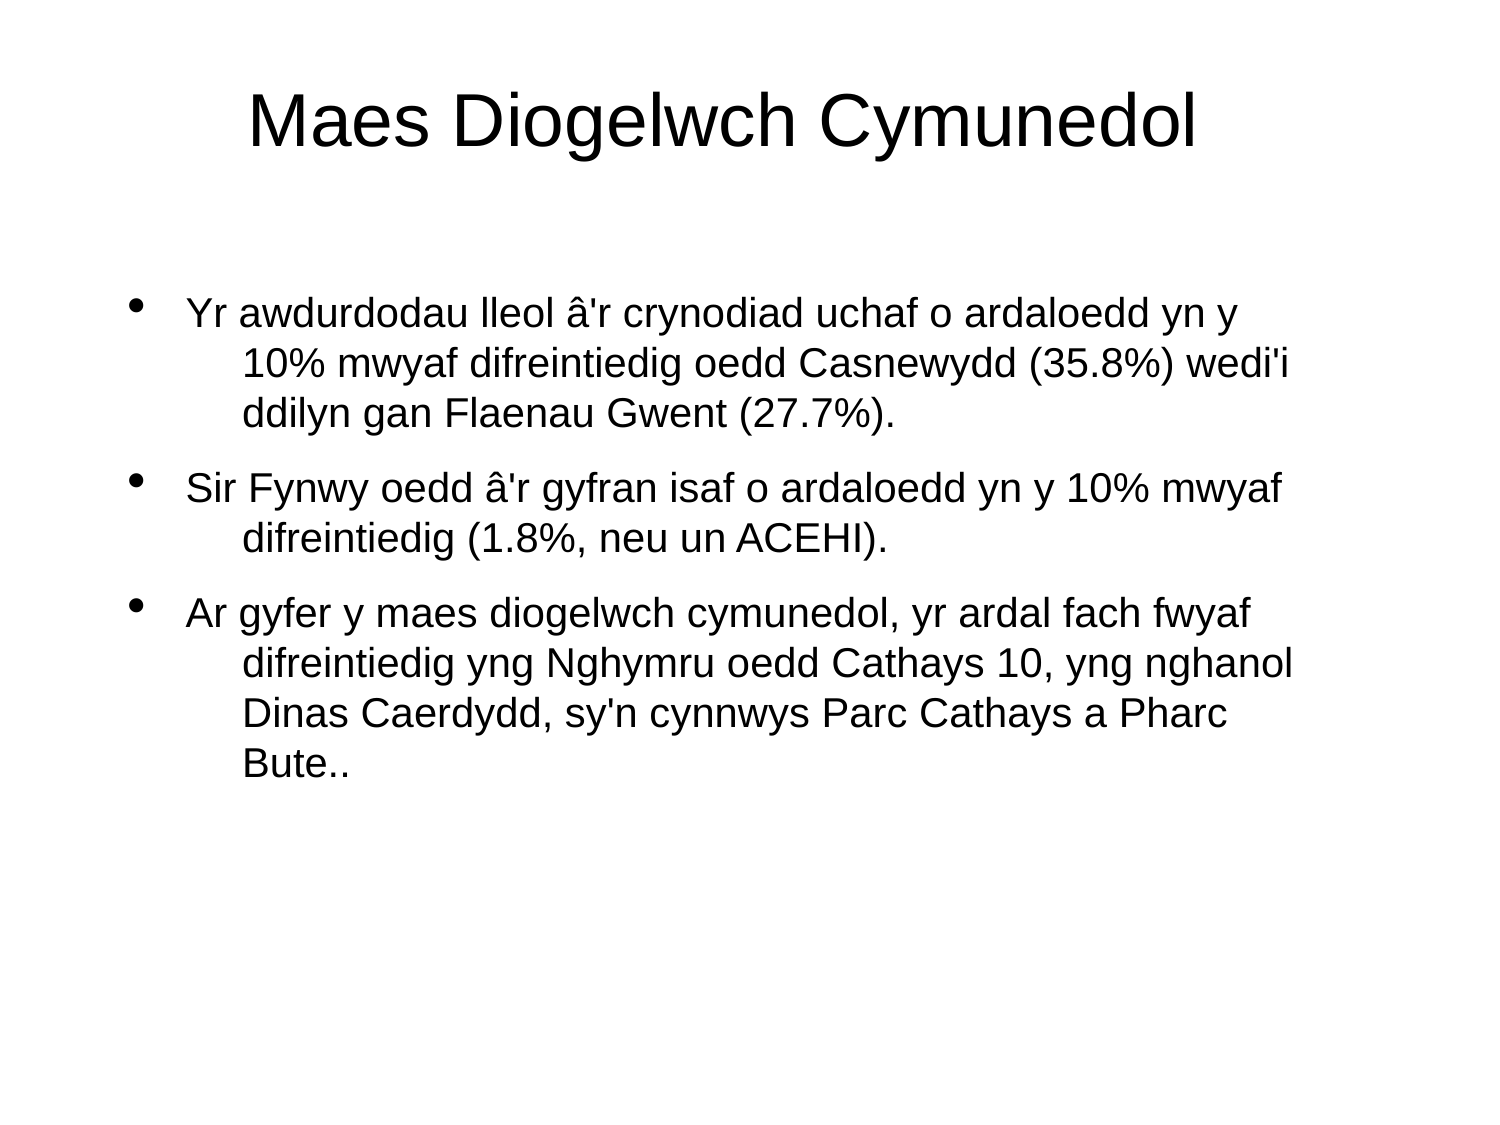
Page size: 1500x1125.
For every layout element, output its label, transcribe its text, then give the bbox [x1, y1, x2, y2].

text_box Maes Diogelwch Cymunedol [132, 63, 1314, 170]
text_box Yr awdurdodau lleol â'r crynodiad uchaf o ardaloedd yn y 10% mwyaf difreintiedig oedd Casnewydd (35.8%) wedi'i ddilyn gan Flaenau Gwent (27.7%). Sir Fynwy oedd â'r gyfran isaf o ardaloedd yn y 10% mwyaf difreintiedig (1.8%, neu un ACEHI). Ar gyfer y maes diogelwch cymunedol, yr ardal fach fwyaf difreintiedig yng Nghymru oedd Cathays 10, yng nghanol Dinas Caerdydd, sy'n cynnwys Parc Cathays a Pharc Bute.. [114, 278, 1328, 794]
